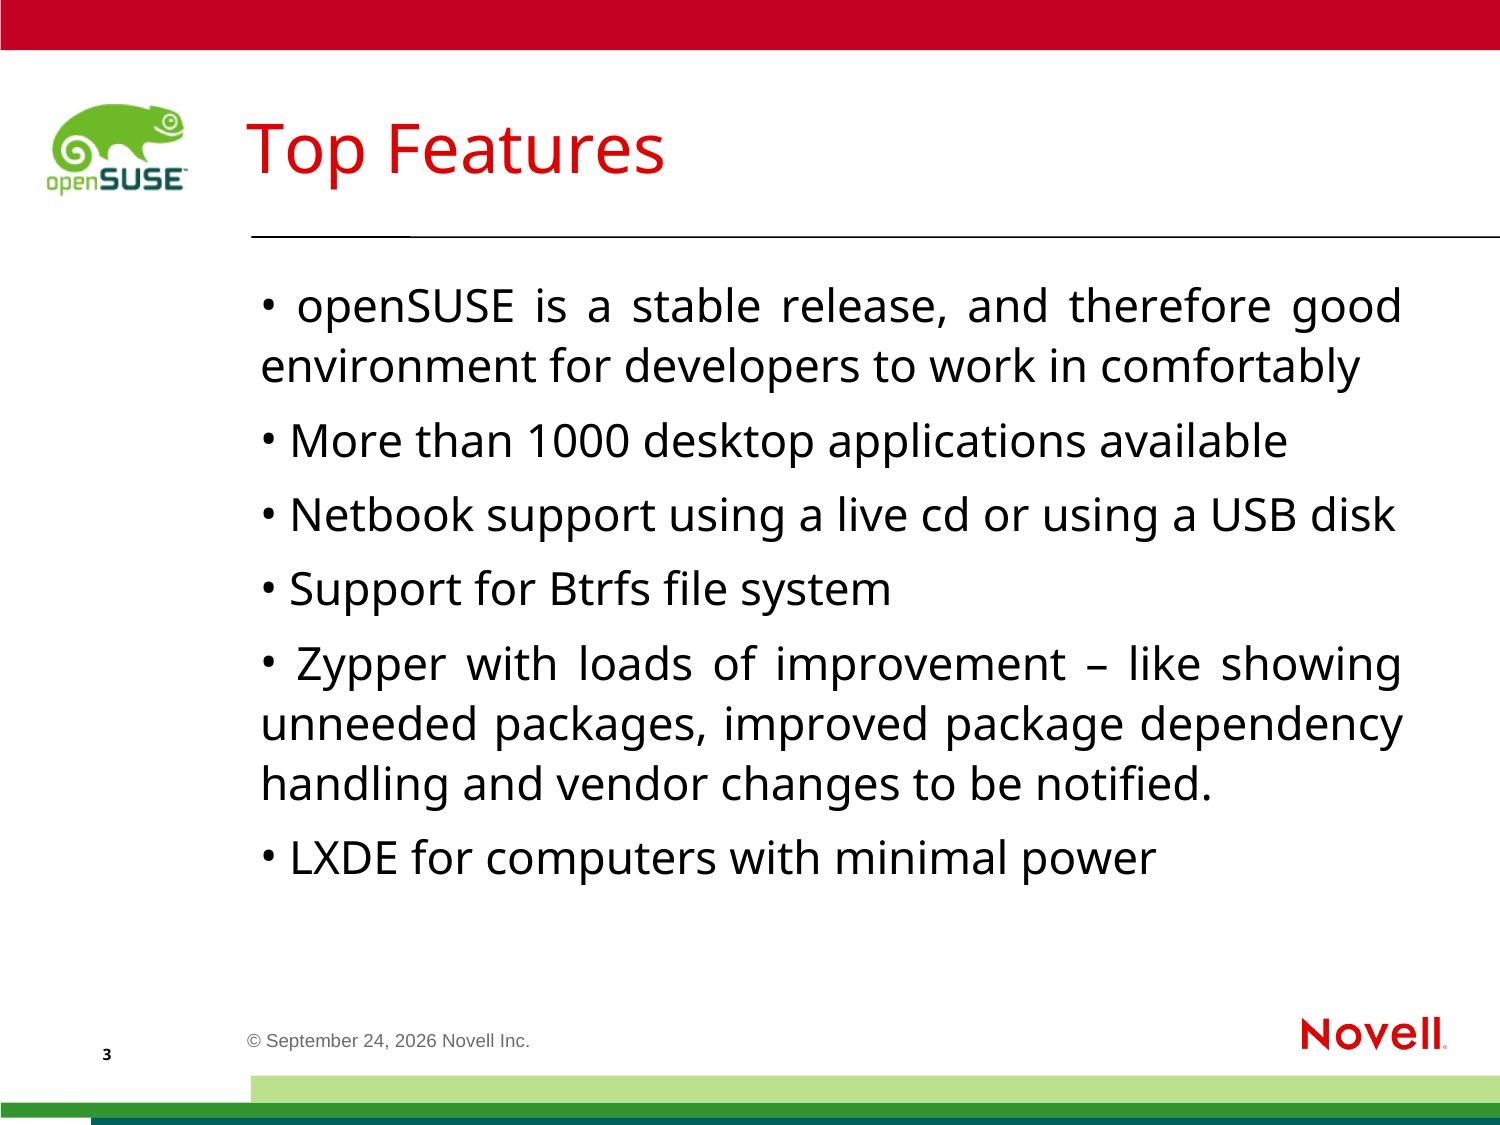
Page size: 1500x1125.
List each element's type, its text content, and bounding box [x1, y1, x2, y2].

list openSUSE is a stable release, and therefore good environment for developers to work in comfortably More than 1000 desktop applications available Netbook support using a live cd or using a USB disk Support for Btrfs file system Zypper with loads of improvement – like showing unneeded packages, improved package dependency handling and vendor changes to be notified. LXDE for computers with minimal power [245, 267, 1458, 1026]
title Top Features [246, 60, 1409, 239]
picture [1295, 1026, 1453, 1056]
picture [47, 104, 188, 197]
